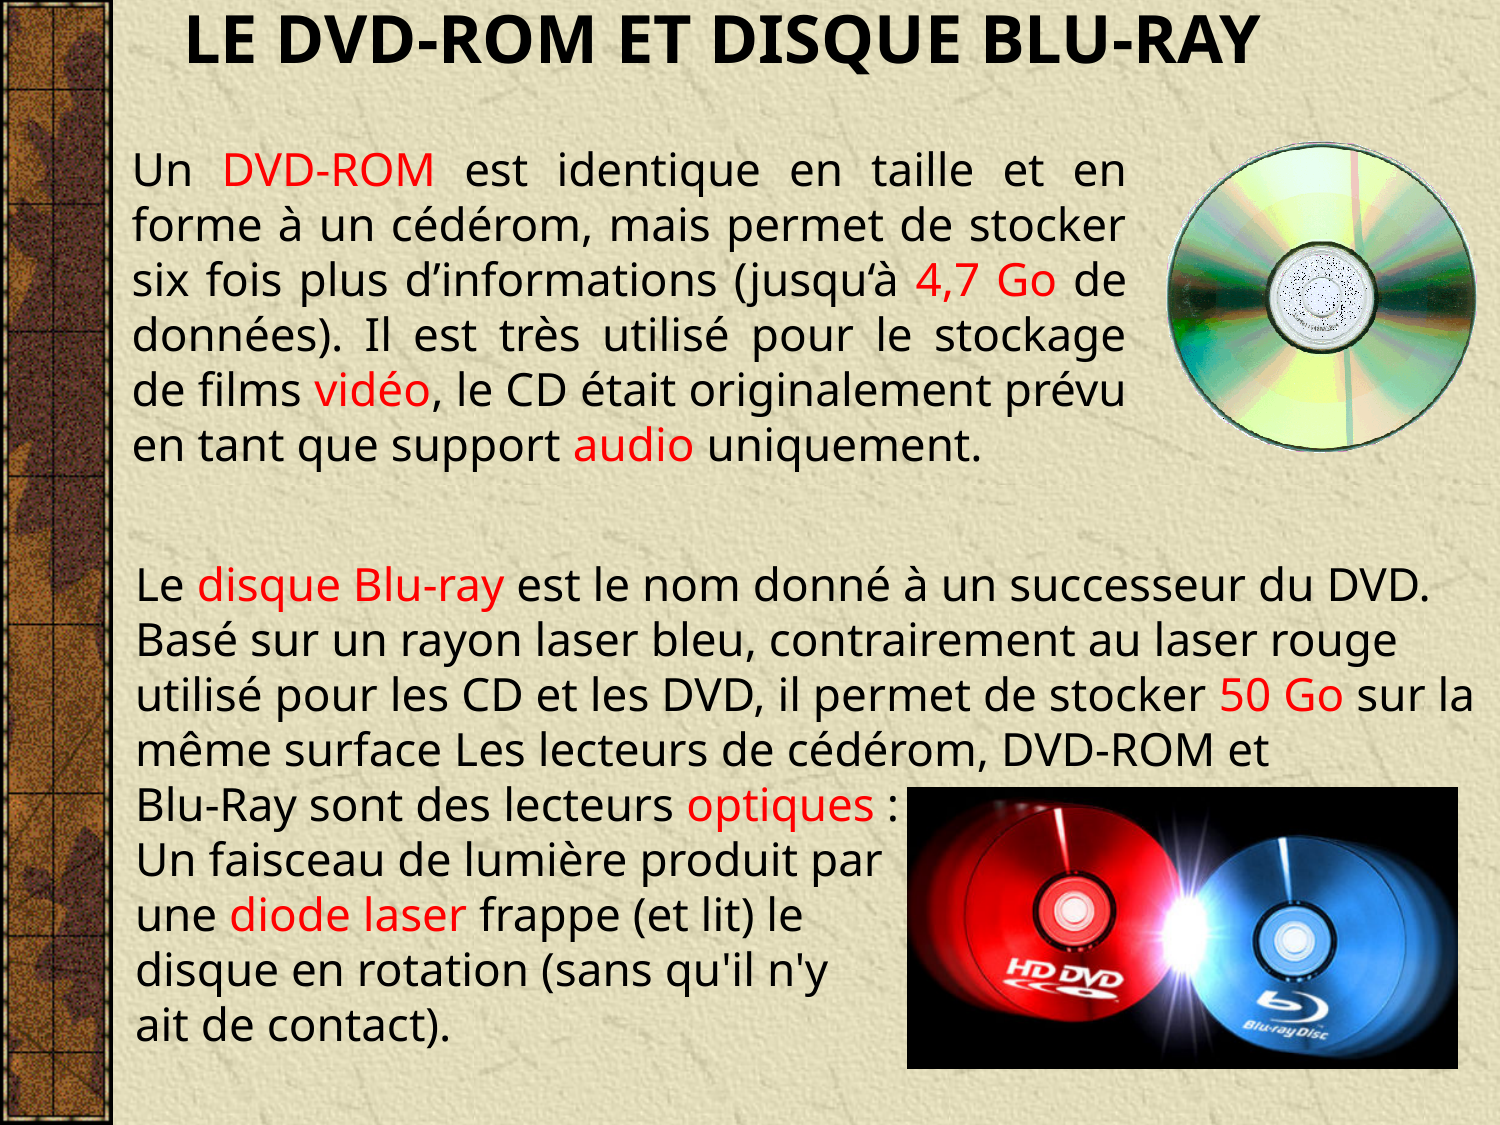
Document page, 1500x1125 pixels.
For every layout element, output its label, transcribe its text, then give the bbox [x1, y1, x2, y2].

picture [367, 1029, 379, 1038]
text_box Le disque Blu-ray est le nom donné à un successeur du DVD. Basé sur un rayon laser bleu, contrairement au laser rouge utilisé pour les CD et les DVD, il permet de stocker 50 Go sur la même surface Les lecteurs de cédérom, DVD-ROM et Blu-Ray sont des lecteurs optiques : Un faisceau de lumière produit par une diode laser frappe (et lit) le disque en rotation (sans qu'il n'y ait de contact). [120, 547, 1500, 1028]
picture [0, 0, 1500, 1125]
picture [141, 1029, 153, 1038]
picture [207, 1028, 220, 1038]
text_box LE DVD-ROM ET DISQUE BLU-RAY [110, 0, 1336, 97]
text_box Un DVD-ROM est identique en taille et en forme à un cédérom, mais permet de stocker six fois plus d’informations (jusqu‘à 4,7 Go de données). Il est très utilisé pour le stockage de films vidéo, le CD était originalement prévu en tant que support audio uniquement. [116, 133, 1142, 562]
picture [295, 1028, 309, 1038]
